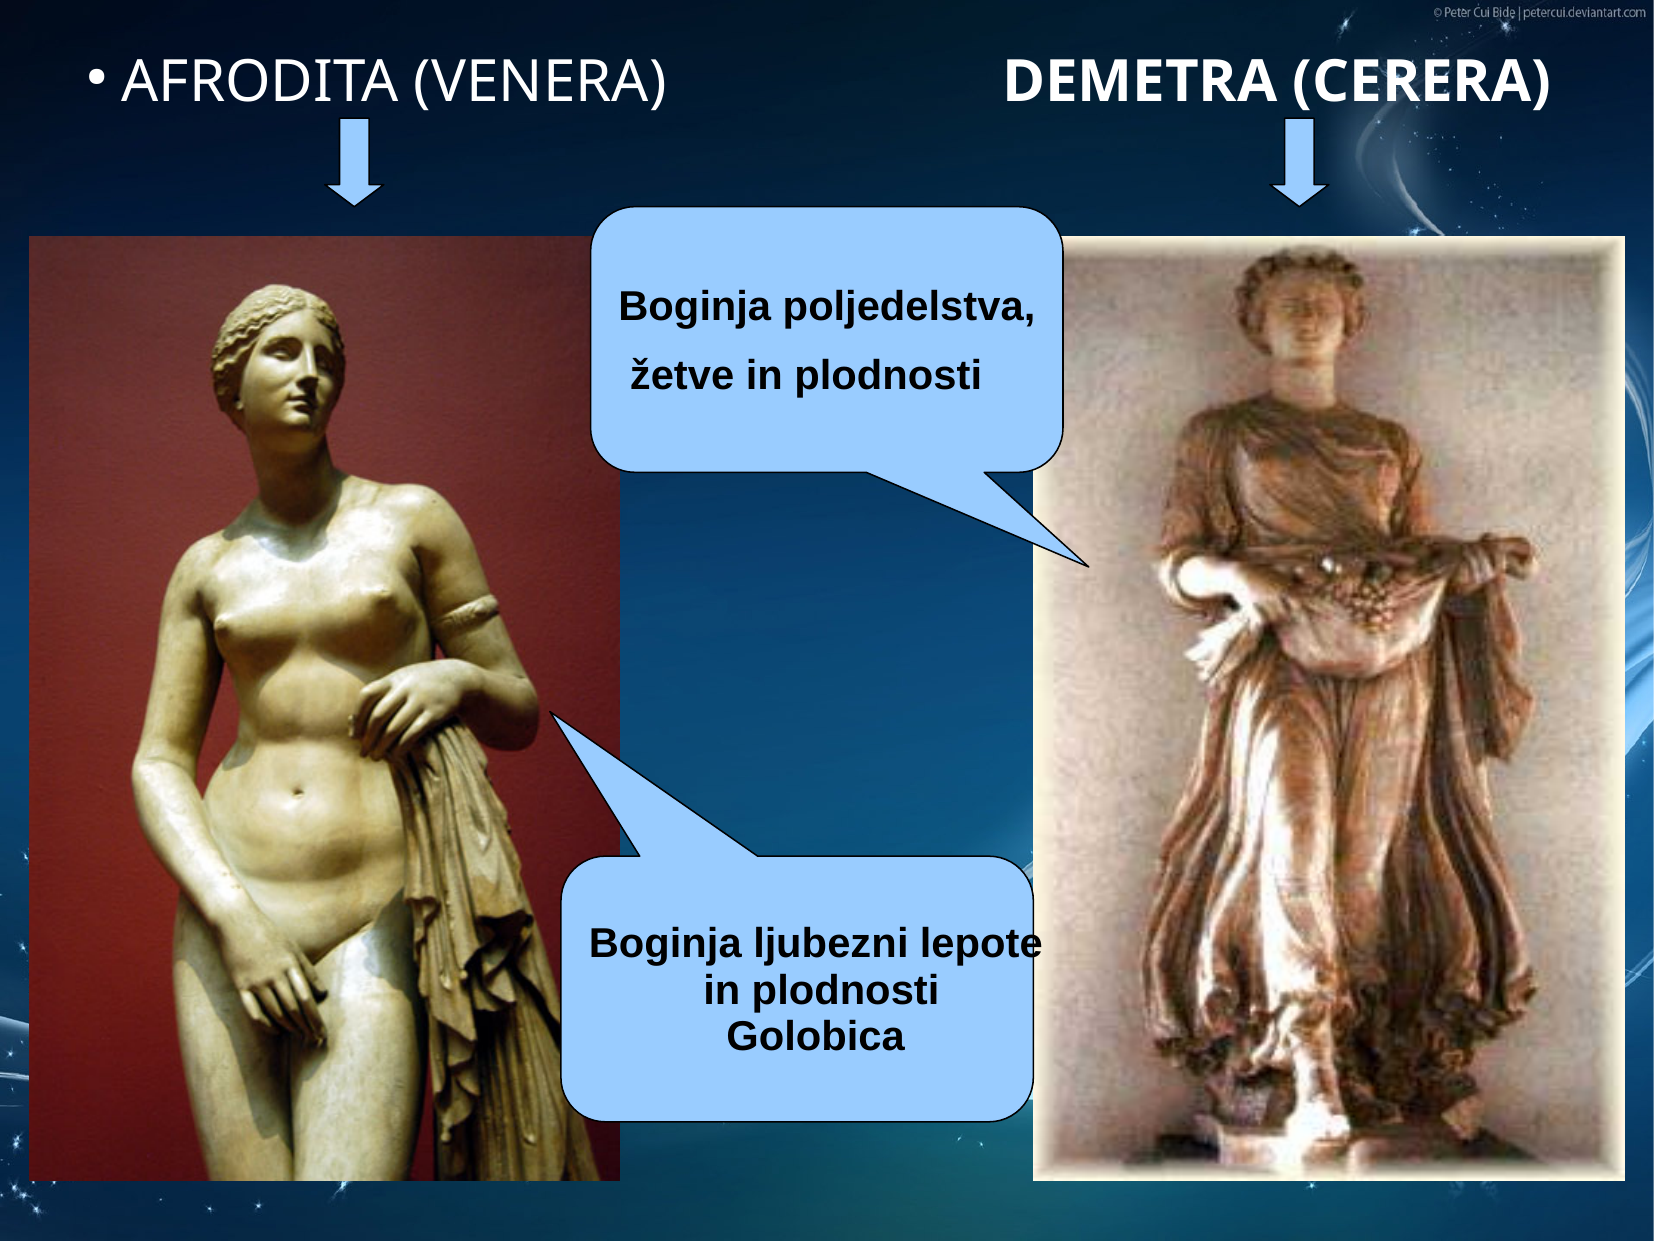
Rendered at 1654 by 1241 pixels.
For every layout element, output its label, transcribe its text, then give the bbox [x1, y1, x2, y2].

text_box Boginja ljubezni lepote in plodnosti Golobica [549, 711, 1034, 1122]
picture [0, 0, 1654, 1241]
title AFRODITA (VENERA) DEMETRA (CERERA) [82, 35, 1571, 191]
text_box Boginja poljedelstva, žetve in plodnosti [590, 206, 1089, 567]
text_box [1269, 118, 1329, 207]
text_box [324, 118, 384, 207]
